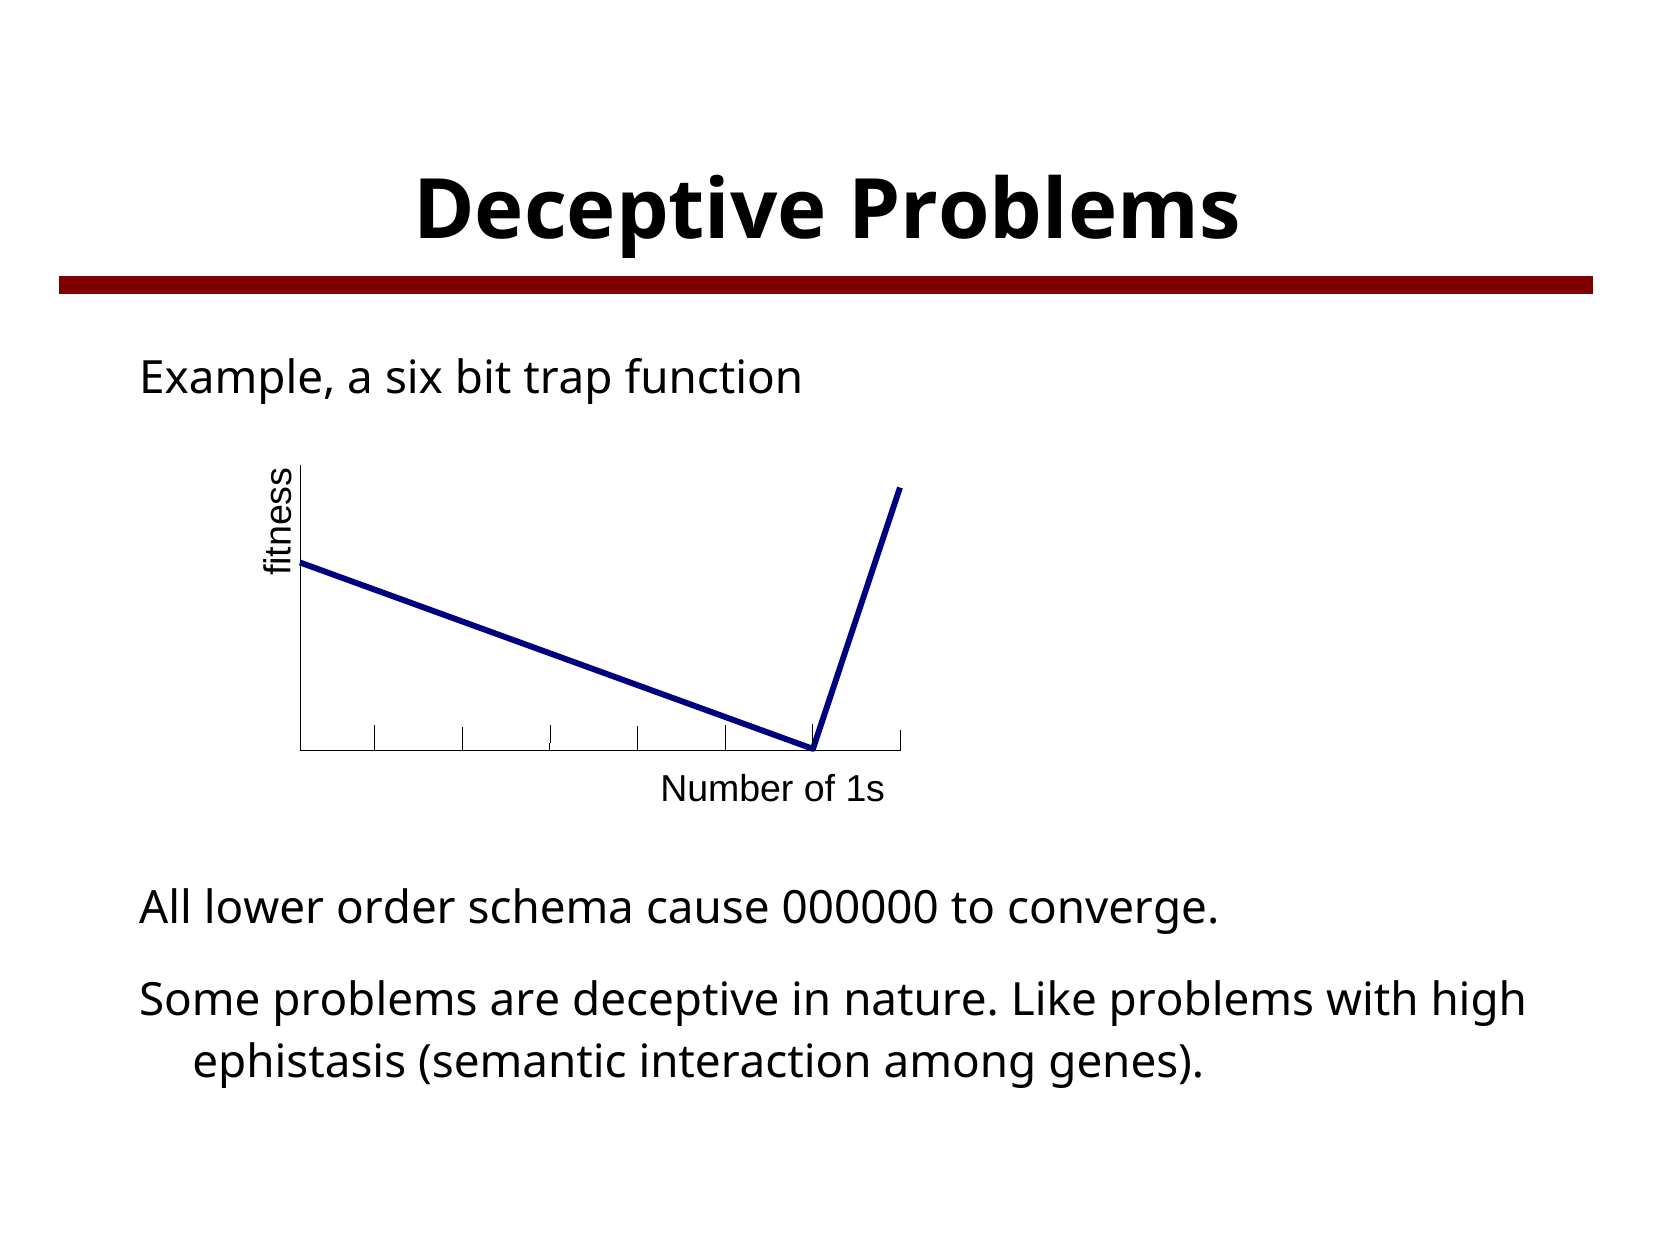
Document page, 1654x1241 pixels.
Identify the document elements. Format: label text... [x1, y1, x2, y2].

title Deceptive Problems [121, 102, 1534, 311]
text_box fitness [248, 452, 307, 591]
list Example, a six bit trap function All lower order schema cause 000000 to converge. Some problems are deceptive in nature. Like problems with high ephistasis (semantic interaction among genes). [121, 344, 1534, 1127]
